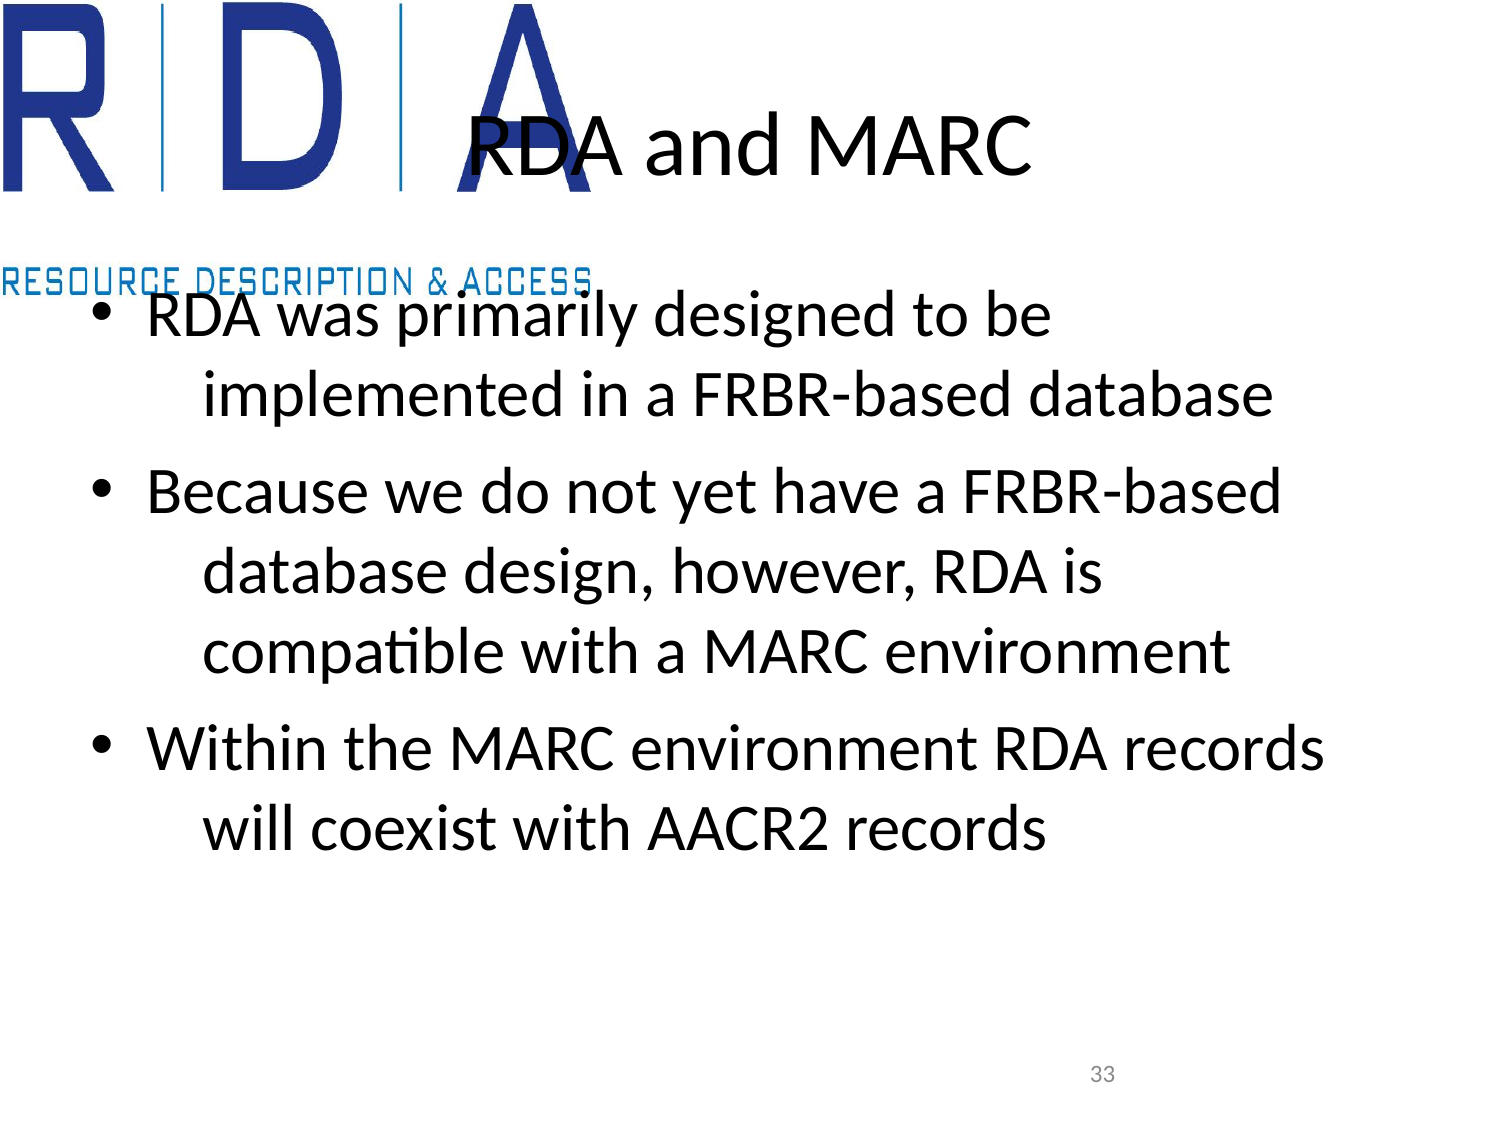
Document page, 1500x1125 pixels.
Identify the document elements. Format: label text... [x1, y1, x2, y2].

text_box 33 [1074, 1042, 1426, 1103]
title RDA and MARC [75, 45, 1426, 233]
list RDA was primarily designed to be implemented in a FRBR-based database Because we do not yet have a FRBR-based database design, however, RDA is compatible with a MARC environment Within the MARC environment RDA records will coexist with AACR2 records [75, 262, 1426, 1005]
